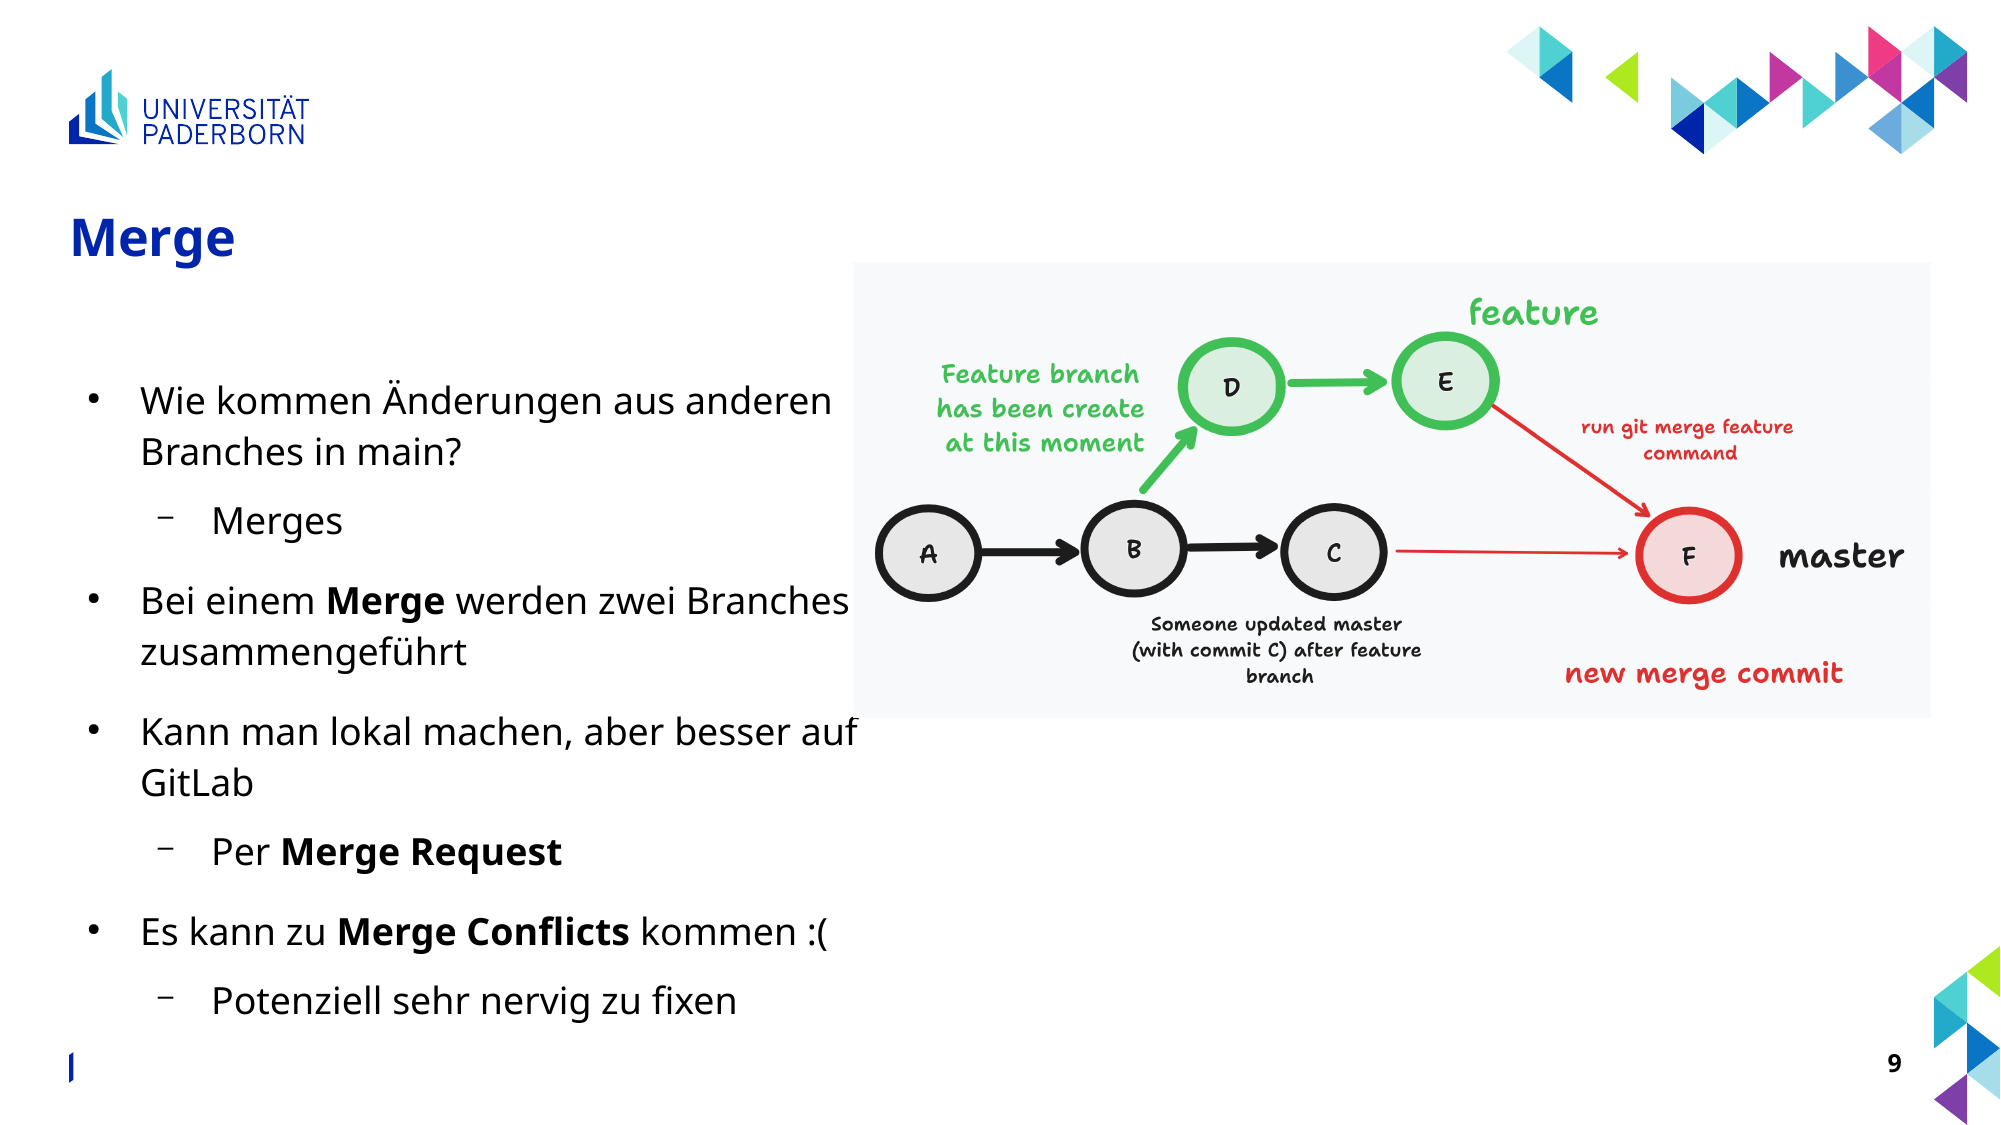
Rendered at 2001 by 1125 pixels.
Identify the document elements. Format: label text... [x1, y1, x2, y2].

title Merge [69, 204, 1931, 347]
picture [853, 262, 1931, 718]
list Wie kommen Änderungen aus anderen Branches in main? Merges Bei einem Merge werden zwei Branches zusammengeführt Kann man lokal machen, aber besser auf GitLab Per Merge Request Es kann zu Merge Conflicts kommen :( Potenziell sehr nervig zu fixen [69, 371, 953, 998]
